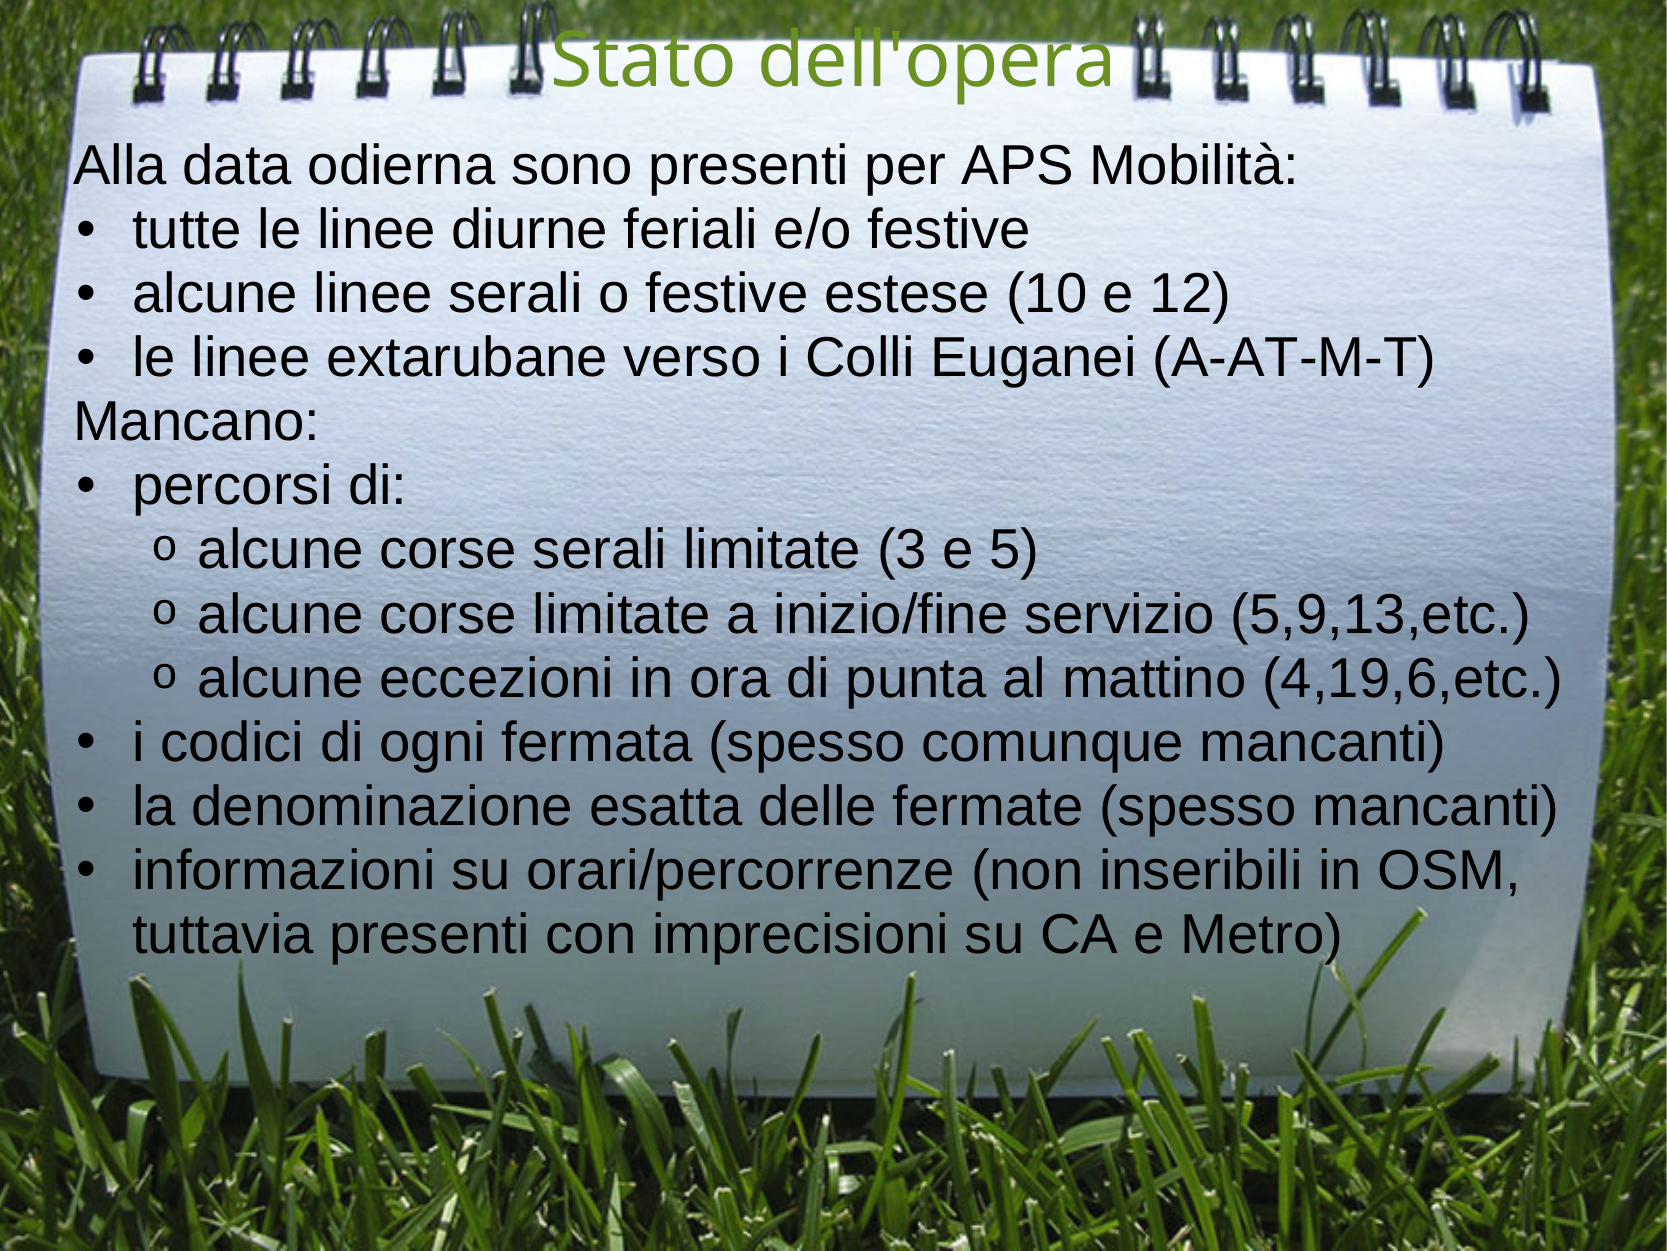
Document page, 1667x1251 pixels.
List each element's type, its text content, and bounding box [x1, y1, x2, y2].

text_box Alla data odierna sono presenti per APS Mobilità: tutte le linee diurne feriali e/o festive alcune linee serali o festive estese (10 e 12) le linee extarubane verso i Colli Euganei (A-AT-M-T) Mancano: percorsi di: alcune corse serali limitate (3 e 5) alcune corse limitate a inizio/fine servizio (5,9,13,etc.) alcune eccezioni in ora di punta al mattino (4,19,6,etc.) i codici di ogni fermata (spesso comunque mancanti) la denominazione esatta delle fermate (spesso mancanti) informazioni su orari/percorrenze (non inseribili in OSM, tuttavia presenti con imprecisioni su CA e Metro) [57, 133, 1606, 967]
picture [0, 0, 1667, 1251]
title Stato dell'opera [40, 16, 1628, 169]
